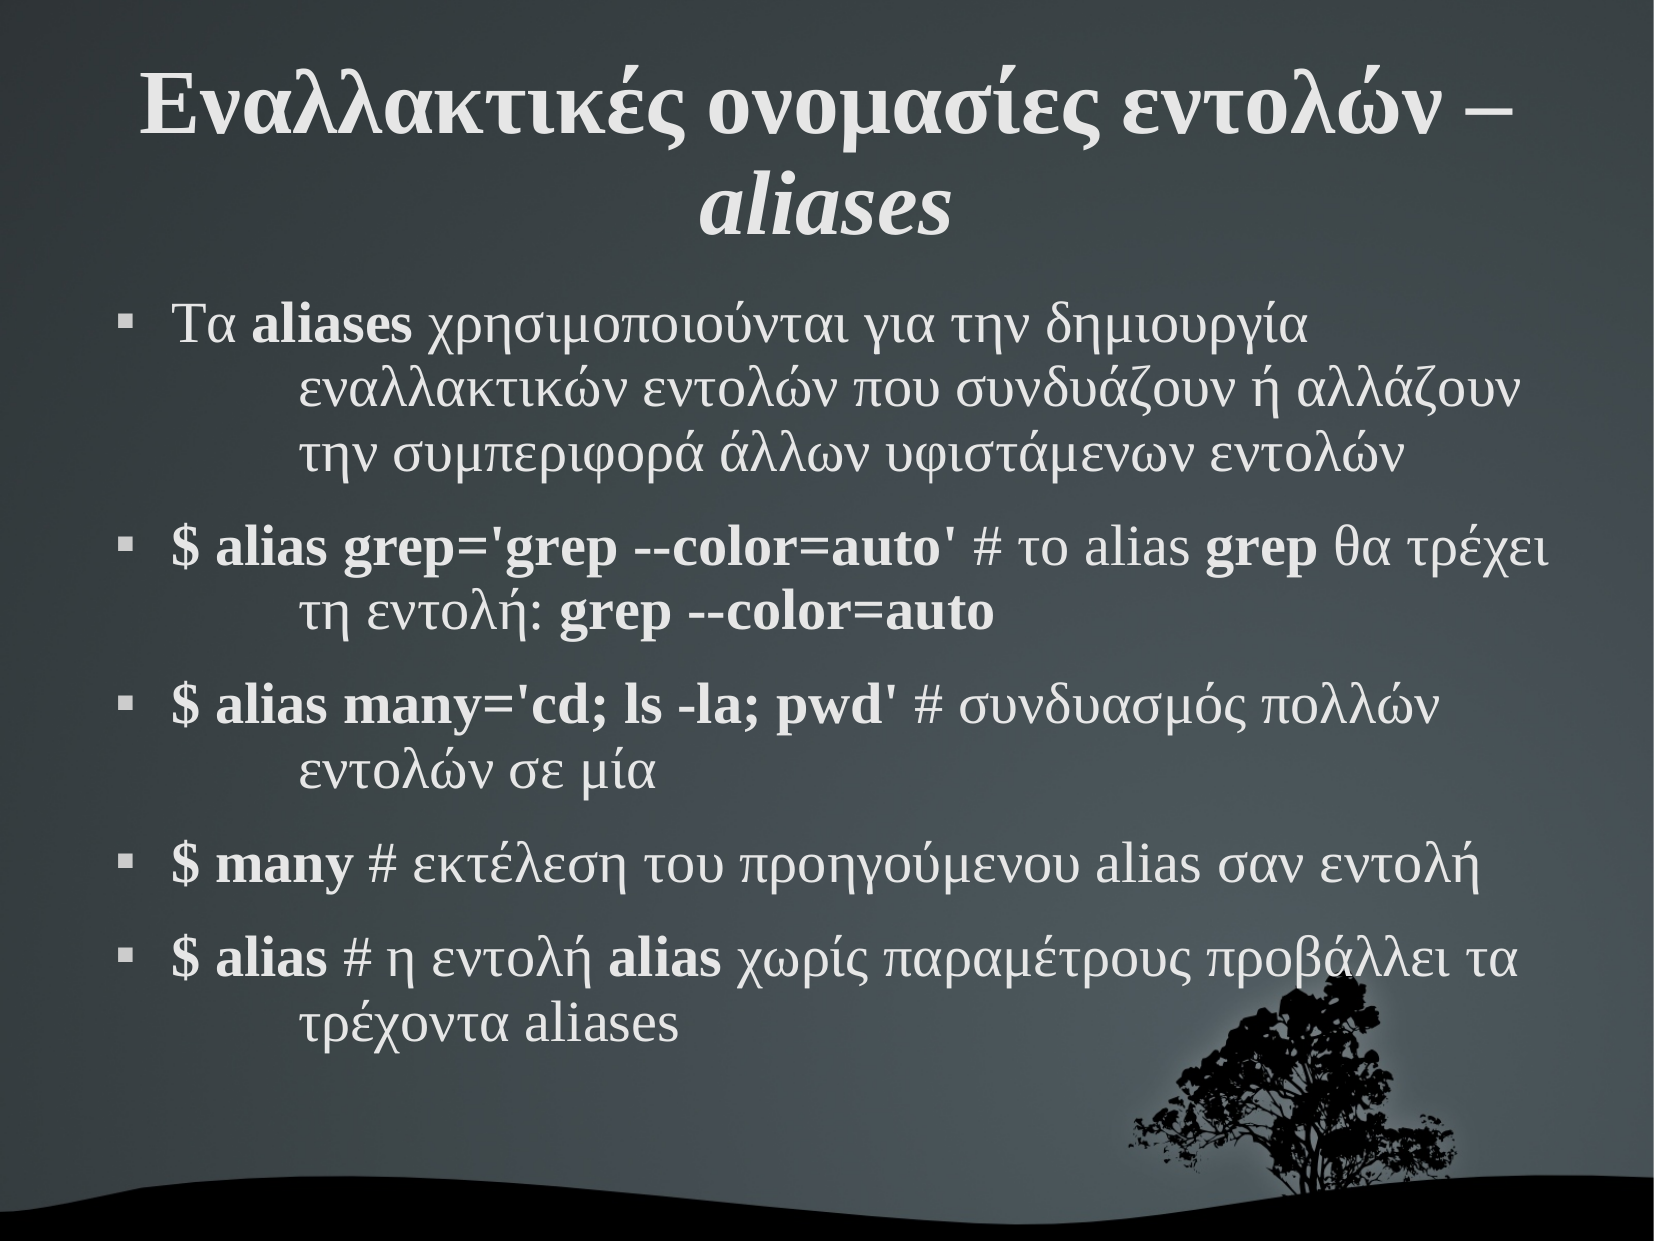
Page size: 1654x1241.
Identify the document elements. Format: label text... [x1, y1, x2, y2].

list Τα aliases χρησιμοποιούνται για την δημιουργία εναλλακτικών εντολών που συνδυάζουν ή αλλάζουν την συμπεριφορά άλλων υφιστάμενων εντολών $ alias grep='grep --color=auto' # το alias grep θα τρέχει τη εντολή: grep --color=auto $ alias many='cd; ls -la; pwd' # συνδυασμός πολλών εντολών σε μία $ many # εκτέλεση του προηγούμενου alias σαν εντολή $ alias # η εντολή alias χωρίς παραμέτρους προβάλλει τα τρέχοντα aliases [82, 290, 1571, 1147]
picture [0, 0, 1654, 1241]
title Εναλλακτικές ονομασίες εντολών – aliases [82, 33, 1571, 273]
